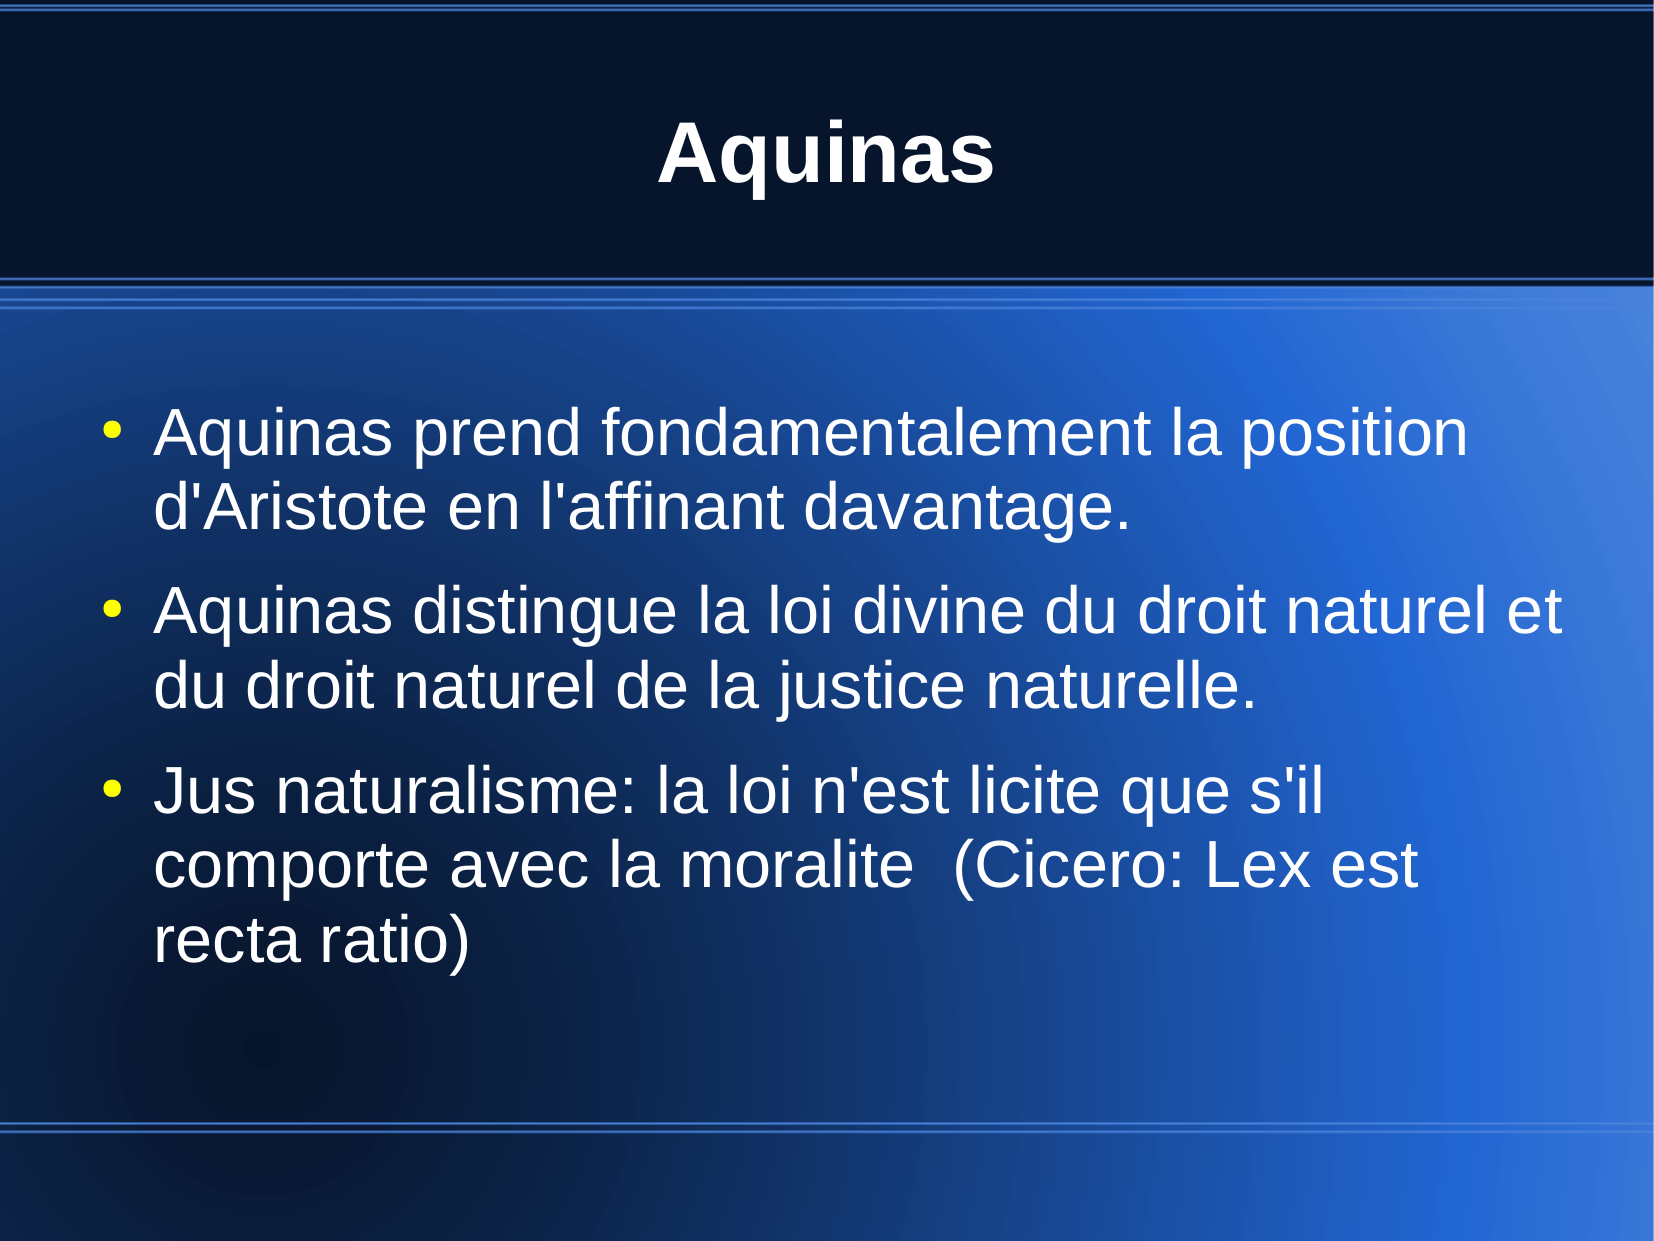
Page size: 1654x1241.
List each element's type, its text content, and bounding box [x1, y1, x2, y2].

title Aquinas [82, 49, 1571, 257]
list Aquinas prend fondamentalement la position d'Aristote en l'affinant davantage. Aquinas distingue la loi divine du droit naturel et du droit naturel de la justice naturelle. Jus naturalisme: la loi n'est licite que s'il comporte avec la moralite (Cicero: Lex est recta ratio) [82, 290, 1571, 1109]
picture [0, 0, 1654, 1241]
